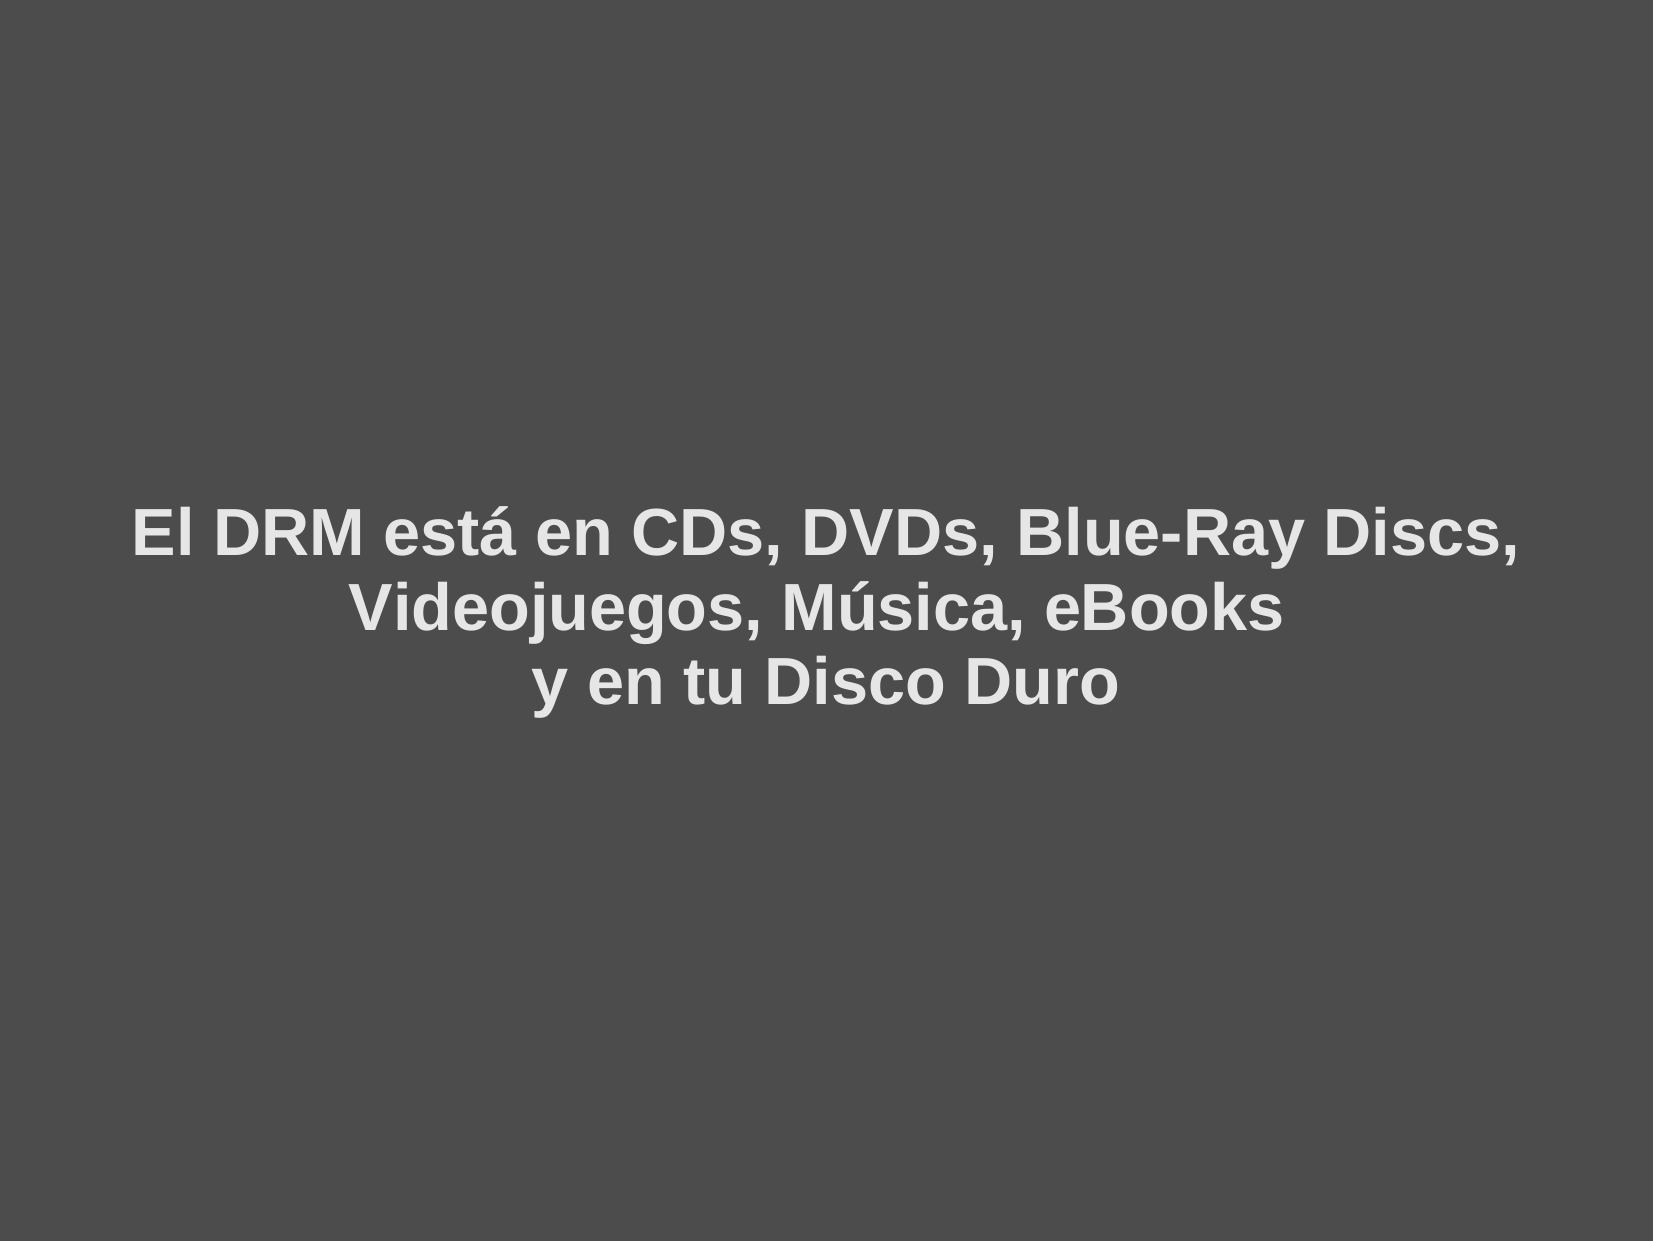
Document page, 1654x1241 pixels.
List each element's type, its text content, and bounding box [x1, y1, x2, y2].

subtitle El DRM está en CDs, DVDs, Blue-Ray Discs, Videojuegos, Música, eBooks y en tu Disco Duro [82, 112, 1571, 1102]
